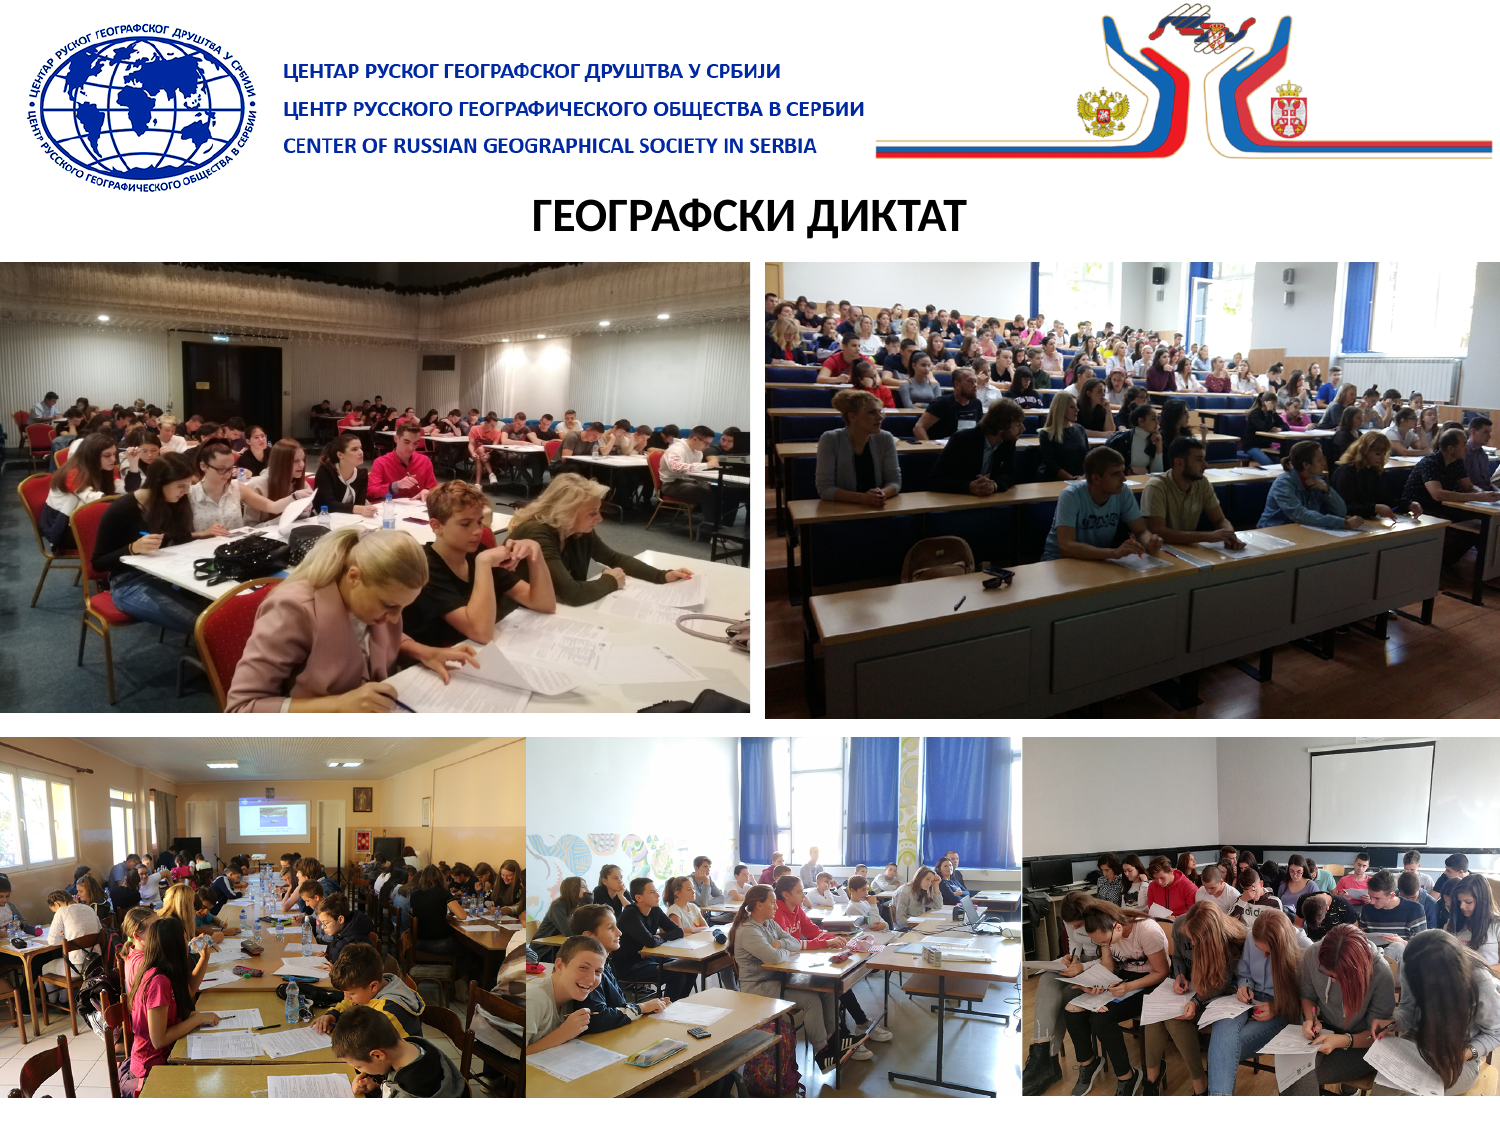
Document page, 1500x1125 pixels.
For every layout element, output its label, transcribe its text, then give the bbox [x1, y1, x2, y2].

picture [12, 0, 1500, 149]
picture [0, 737, 1500, 1098]
picture [0, 262, 751, 713]
text_box ГЕОГРАФСКИ ДИКТАТ [0, 149, 1500, 276]
picture [765, 262, 1500, 719]
